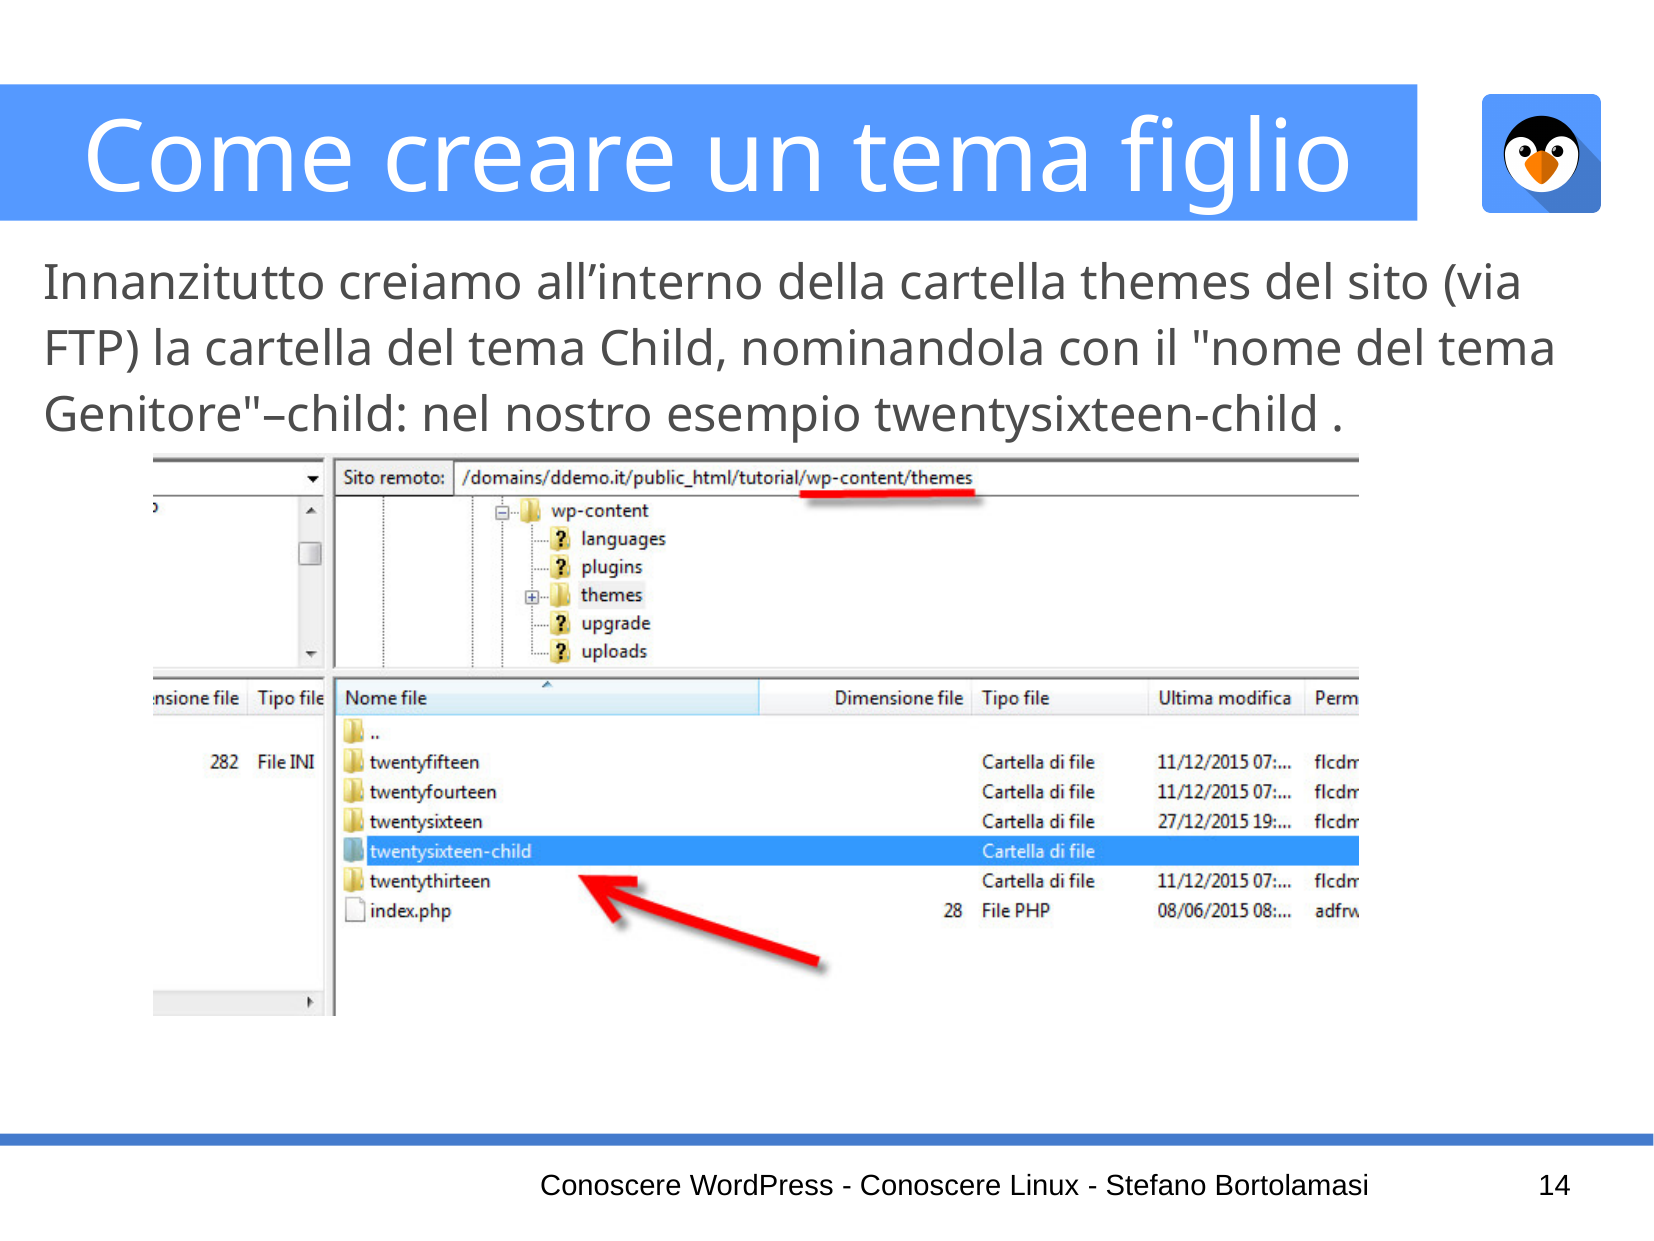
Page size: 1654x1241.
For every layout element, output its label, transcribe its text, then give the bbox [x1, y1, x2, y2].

text_box Innanzitutto creiamo all’interno della cartella themes del sito (via FTP) la cartella del tema Child, nominandola con il "nome del tema Genitore"–child: nel nostro esempio twentysixteen-child . [0, 247, 1583, 449]
title Come creare un tema figlio [0, 91, 1418, 214]
picture [153, 453, 1359, 1016]
picture [1482, 94, 1601, 213]
